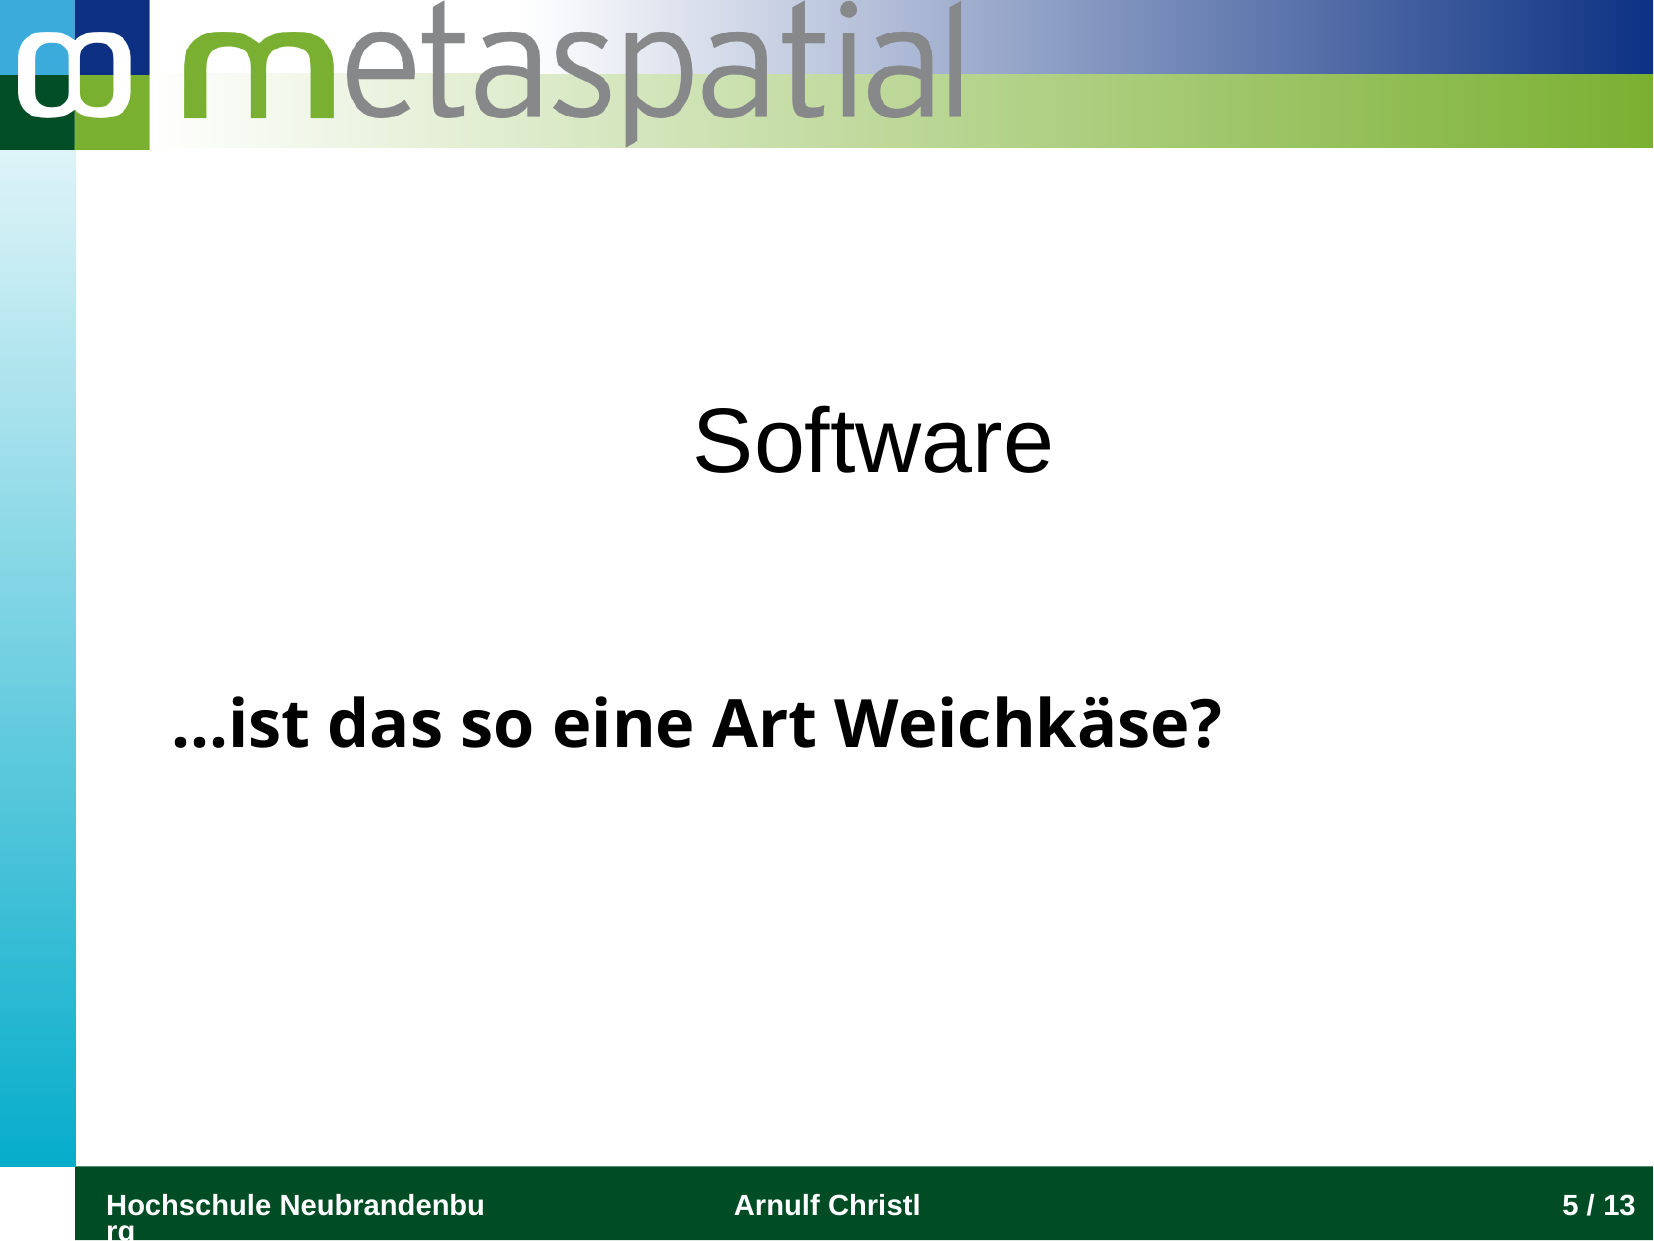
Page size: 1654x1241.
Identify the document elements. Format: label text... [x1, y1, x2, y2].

list ...ist das so eine Art Weichkäse? [171, 676, 1595, 1075]
title Software [177, 380, 1571, 502]
picture [0, 0, 961, 150]
